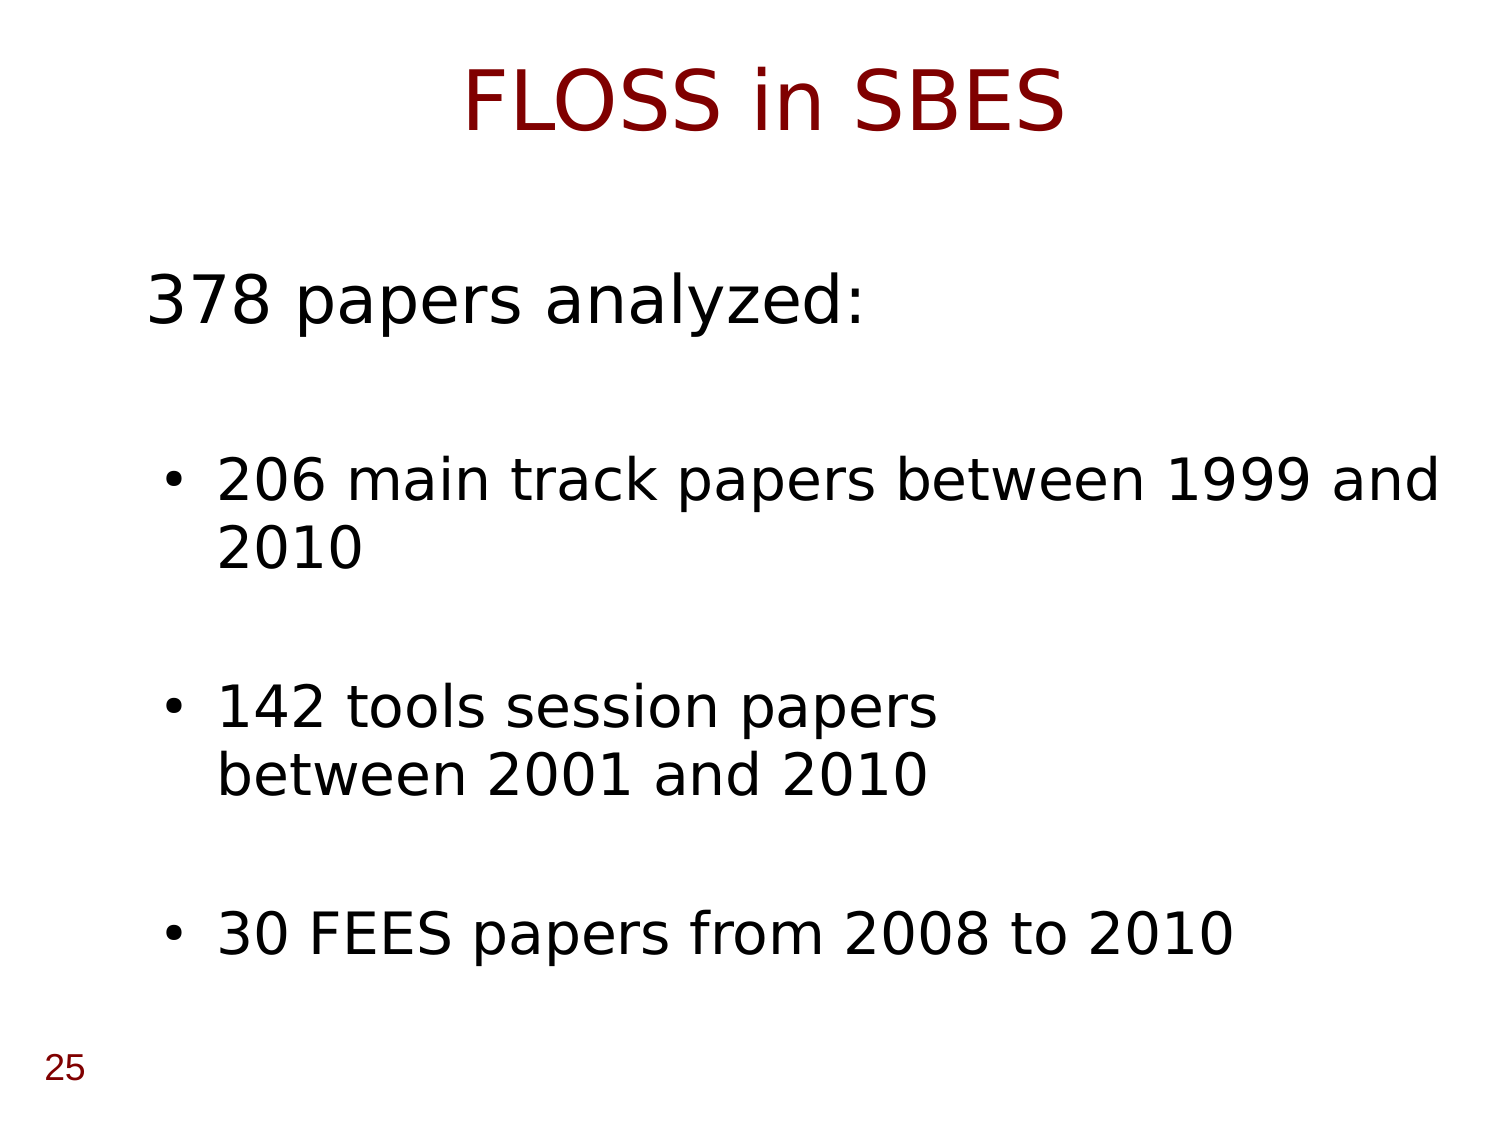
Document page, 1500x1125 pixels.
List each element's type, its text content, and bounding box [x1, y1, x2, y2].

list 378 papers analyzed: 206 main track papers between 1999 and 2010 142 tools session papers between 2001 and 2010 30 FEES papers from 2008 to 2010 [75, 261, 1447, 1004]
title FLOSS in SBES [70, 27, 1459, 178]
